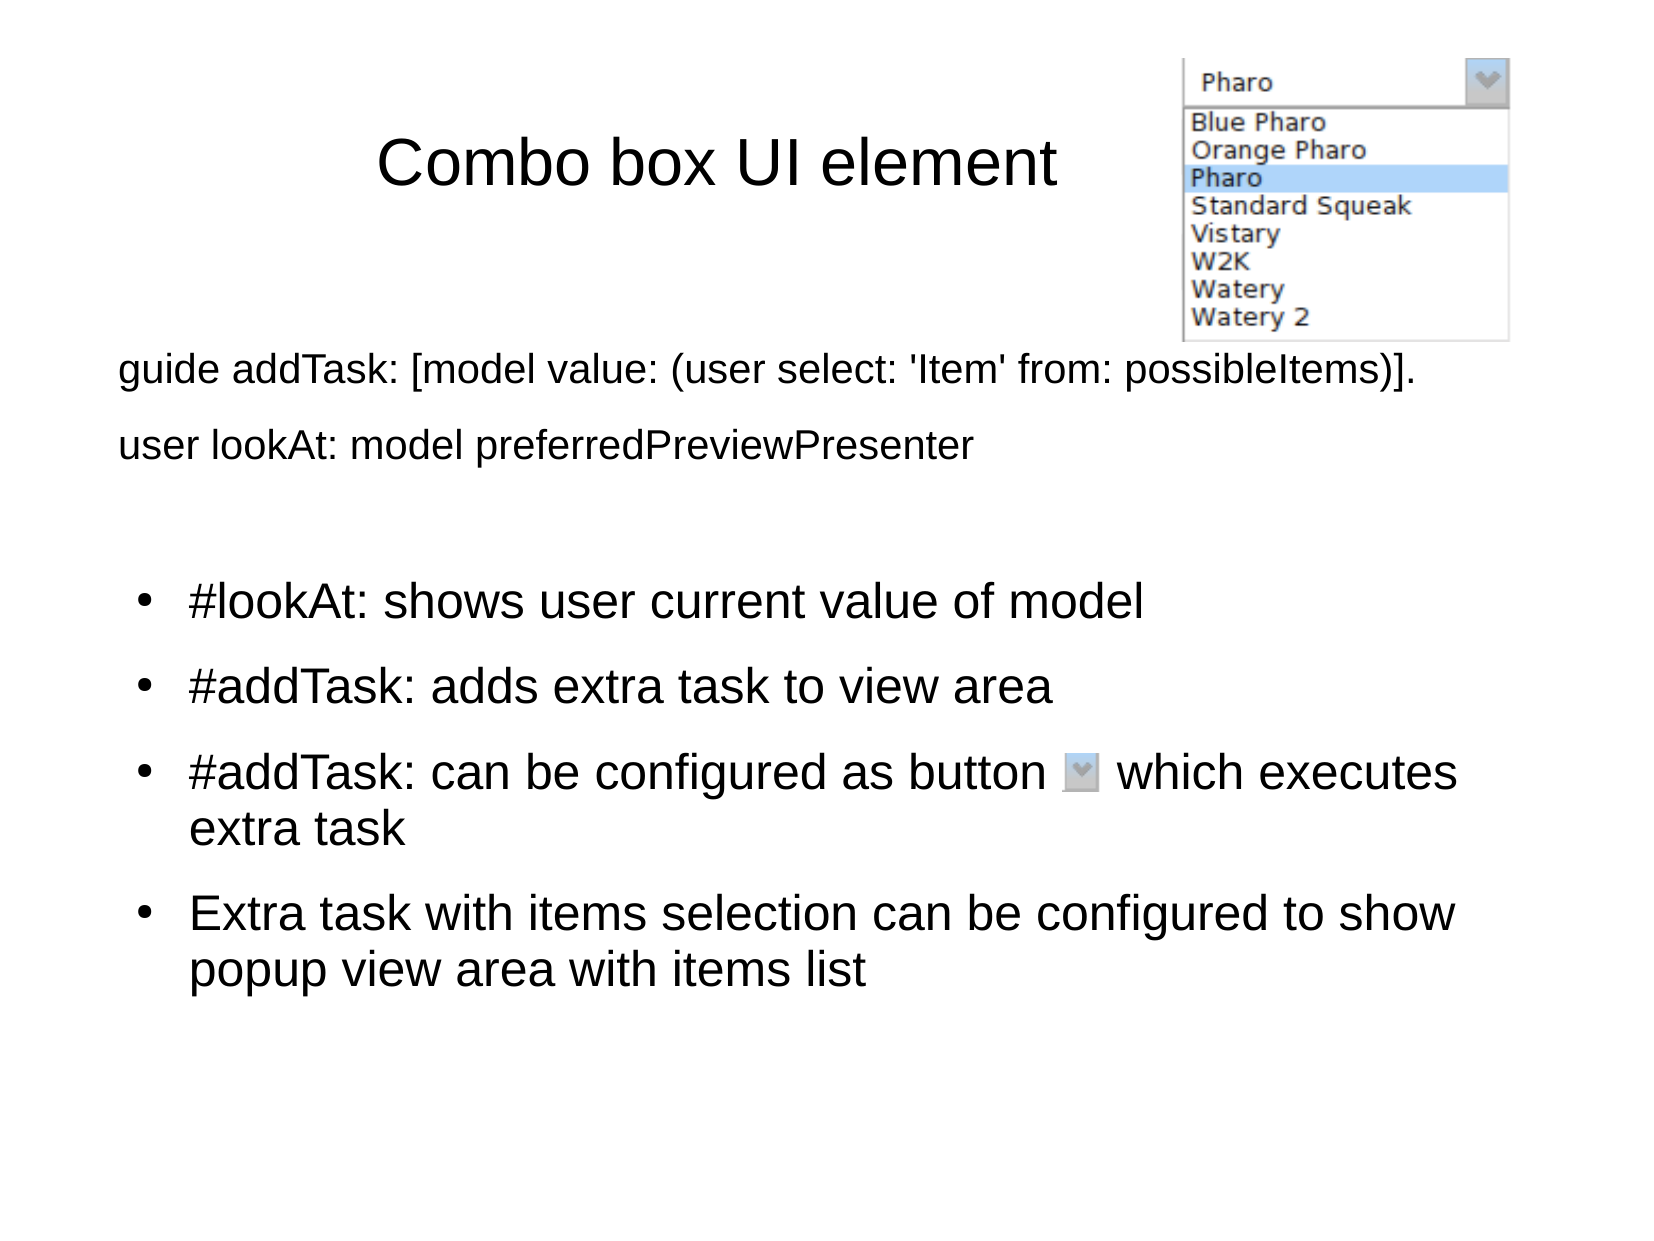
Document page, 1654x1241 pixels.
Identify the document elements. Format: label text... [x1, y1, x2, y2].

picture [1181, 58, 1519, 342]
picture [1062, 753, 1101, 792]
title Combo box UI element [76, 58, 1181, 266]
list guide addTask: [model value: (user select: 'Item' from: possibleItems)]. user lookAt: model preferredPreviewPresenter #lookAt: shows user current value of model #addTask: adds extra task to view area #addTask: can be configured as button which executes extra task Extra task with items selection can be configured to show popup view area with items list [118, 269, 1565, 1169]
